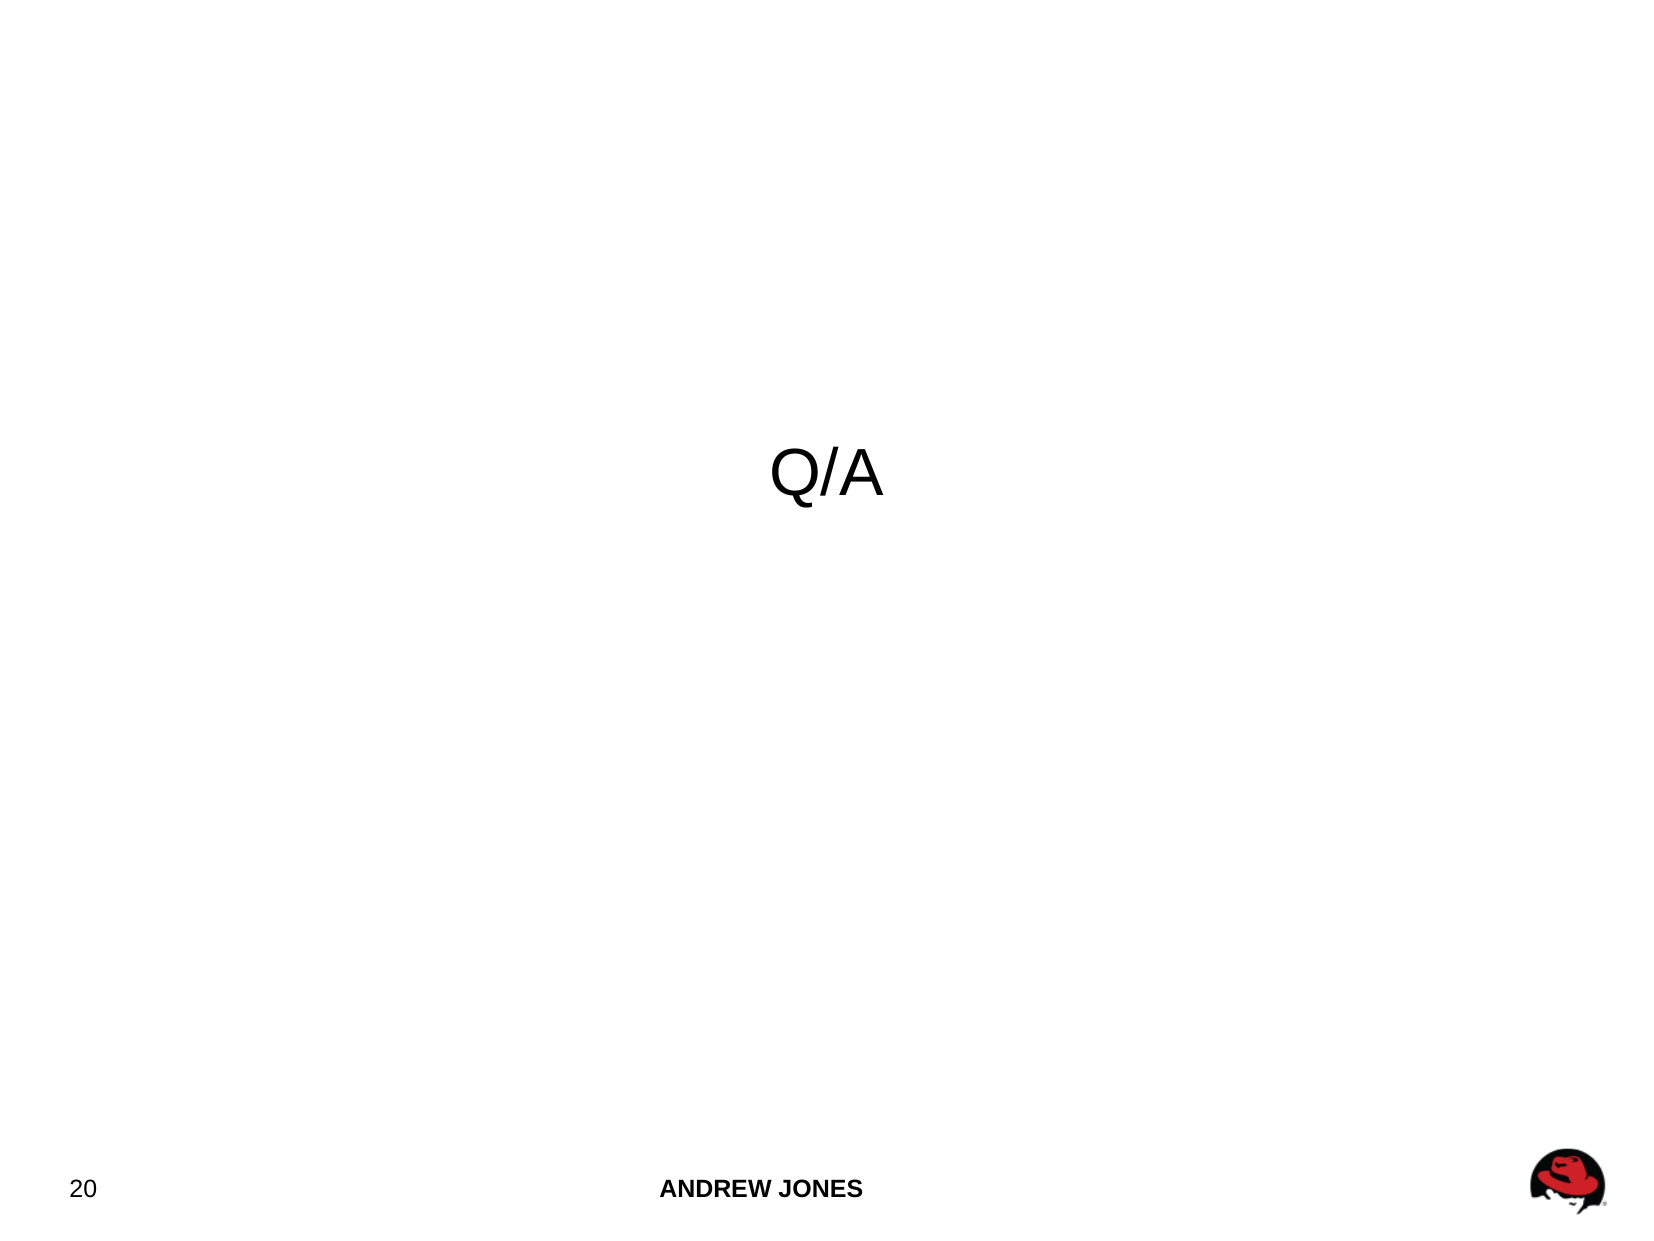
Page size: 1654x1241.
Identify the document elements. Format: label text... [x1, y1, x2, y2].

subtitle Q/A [82, 45, 1571, 1031]
picture [1529, 1146, 1613, 1224]
